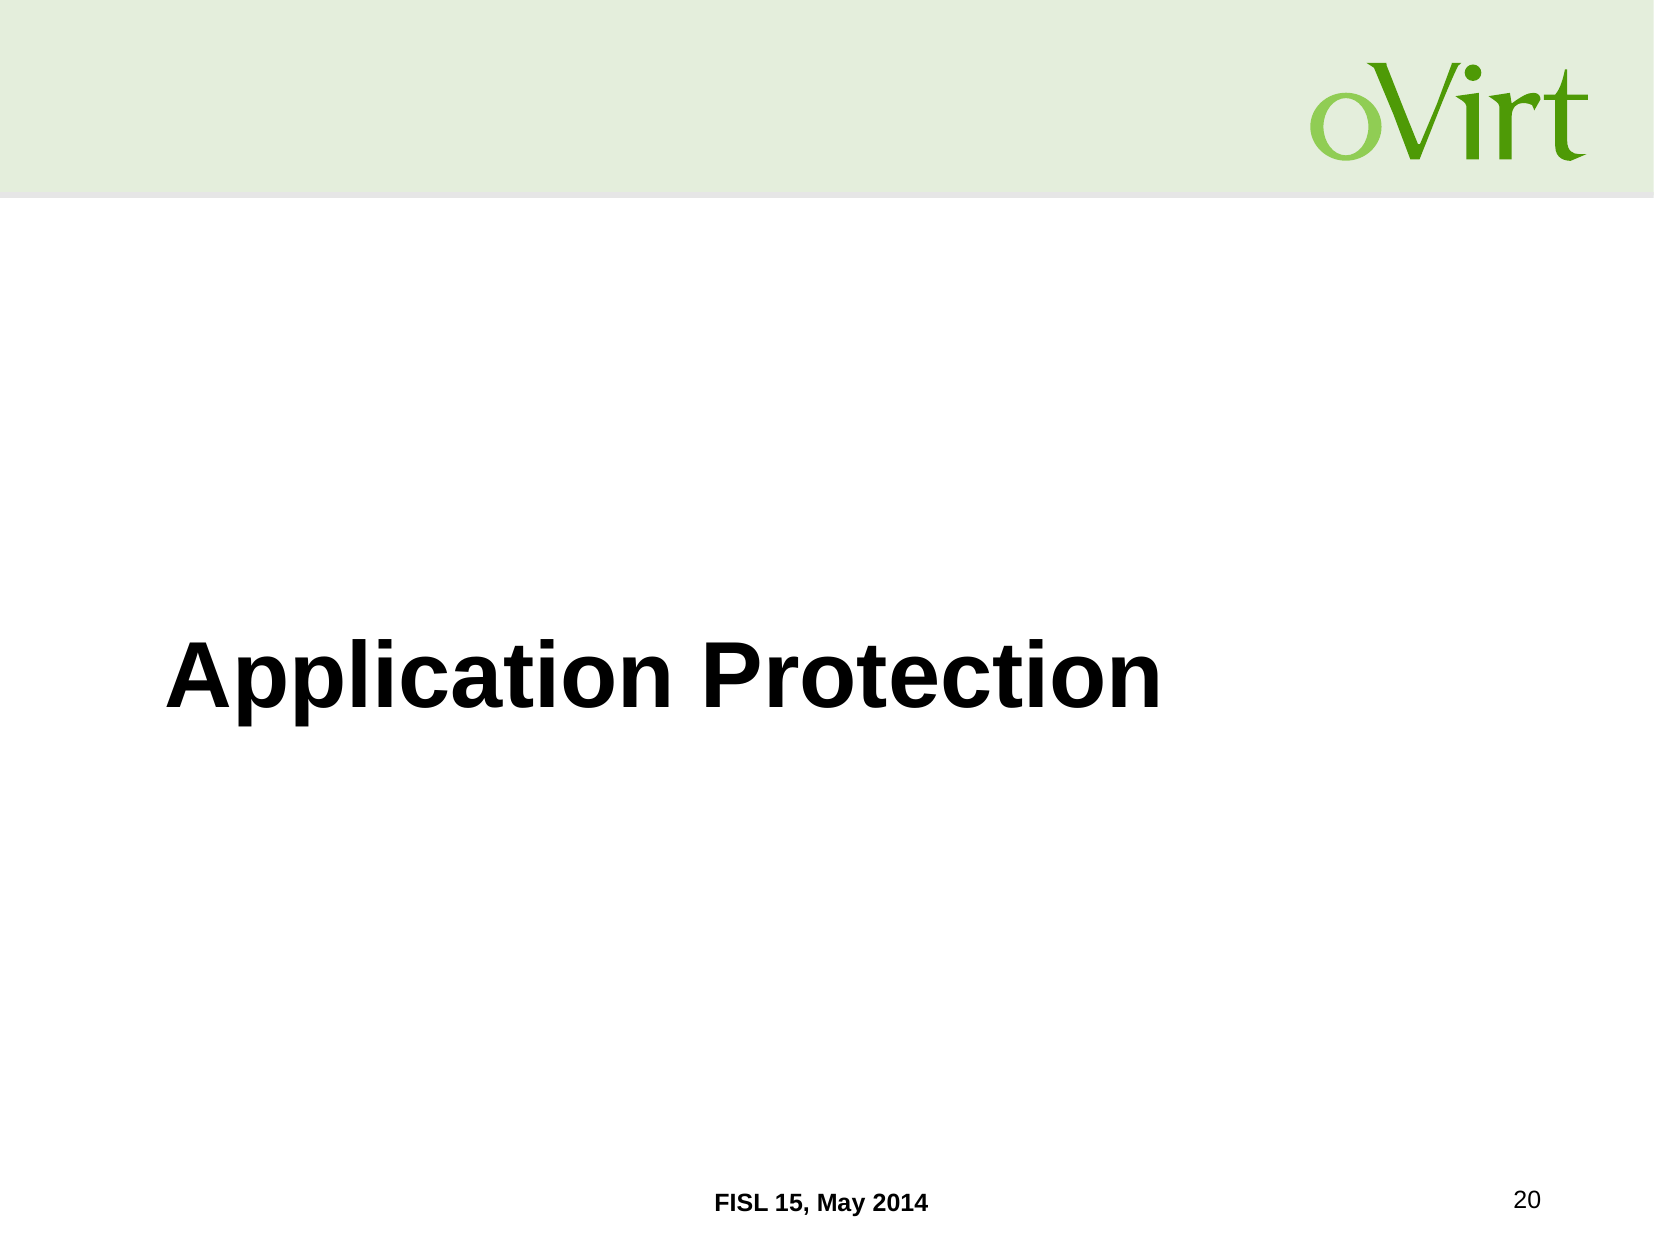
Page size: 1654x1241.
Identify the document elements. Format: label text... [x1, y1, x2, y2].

text_box Application Protection [150, 615, 1654, 750]
